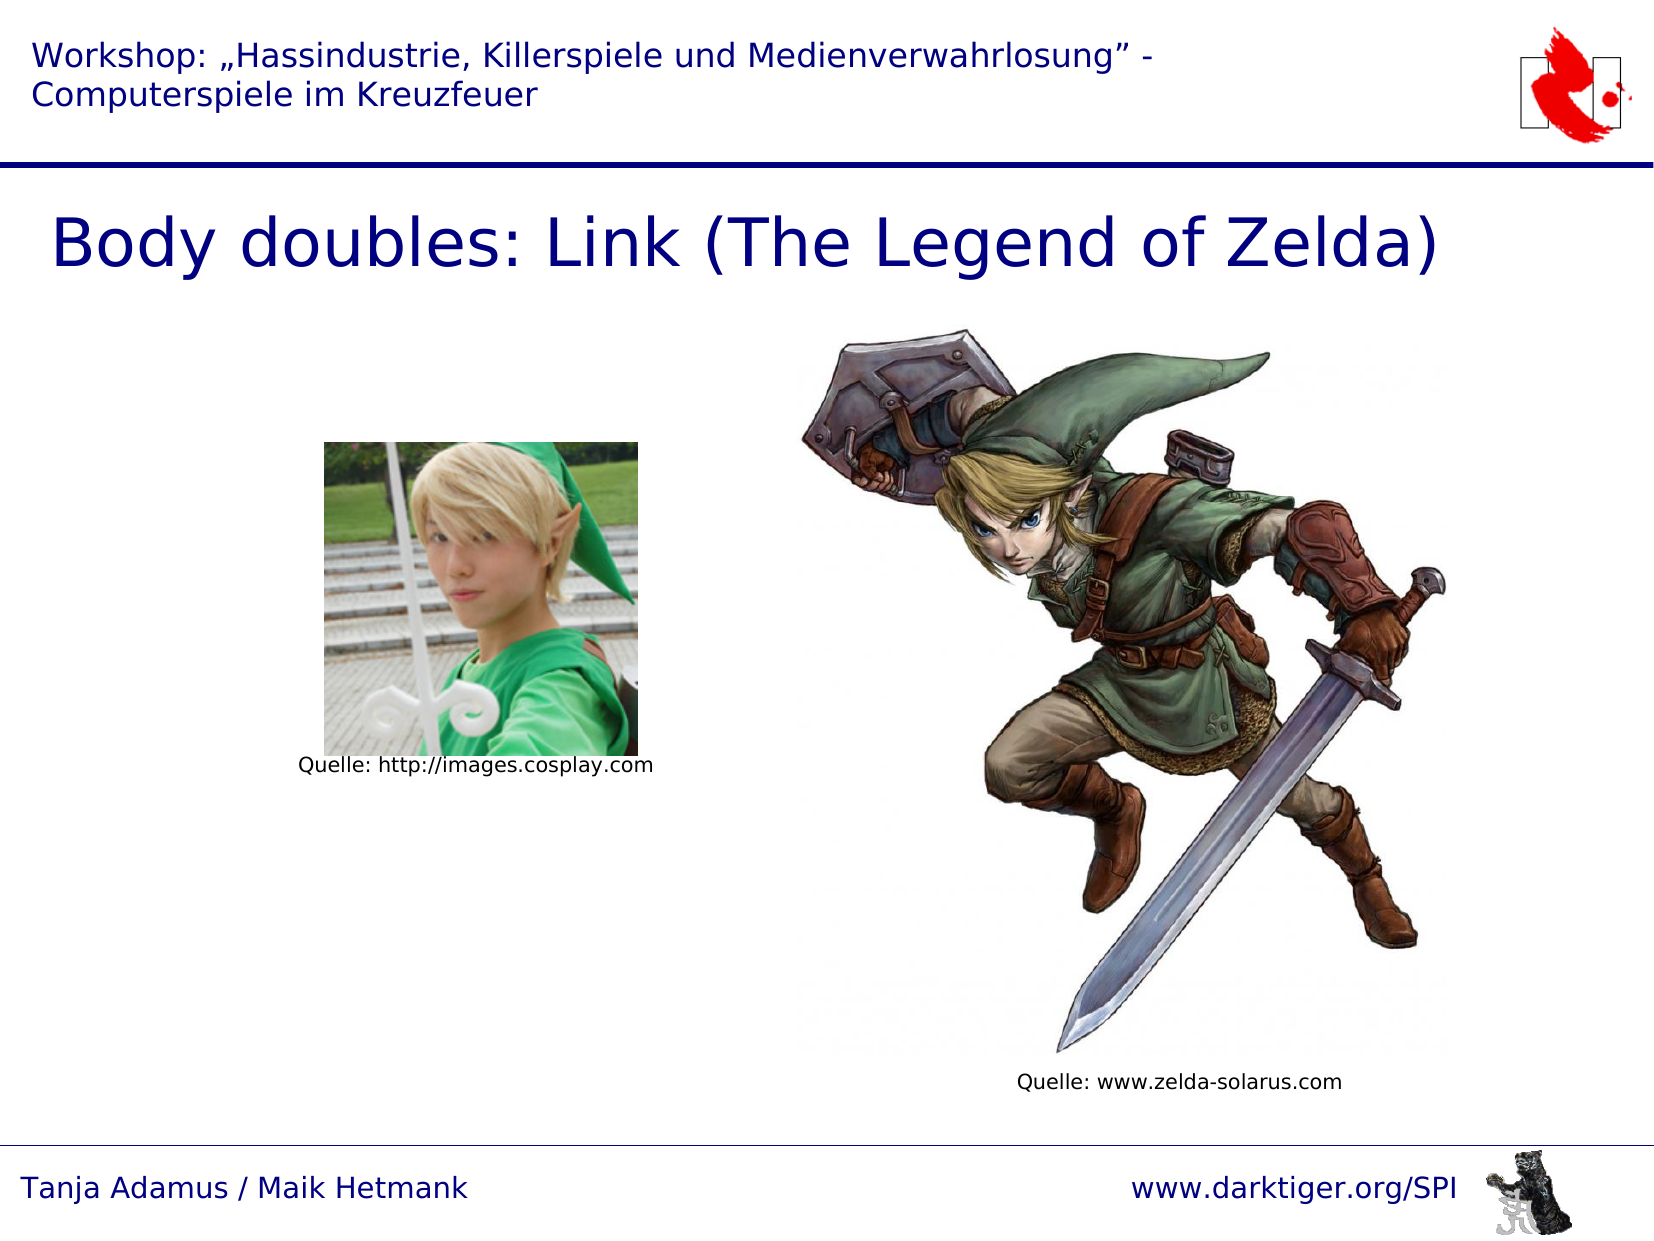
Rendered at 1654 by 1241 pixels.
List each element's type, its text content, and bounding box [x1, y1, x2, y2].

picture [1503, 16, 1632, 148]
picture [797, 324, 1447, 1055]
text_box Workshop: „Hassindustrie, Killerspiele und Medienverwahrlosung” - Computerspiele im Kreuzfeuer [16, 29, 1418, 178]
text_box Quelle: http://images.cosplay.com [283, 746, 670, 806]
picture [324, 442, 638, 756]
picture [1486, 1150, 1572, 1235]
text_box Body doubles: Link (The Legend of Zelda) [35, 196, 1565, 290]
text_box Quelle: www.zelda-solarus.com [1002, 1062, 1358, 1123]
